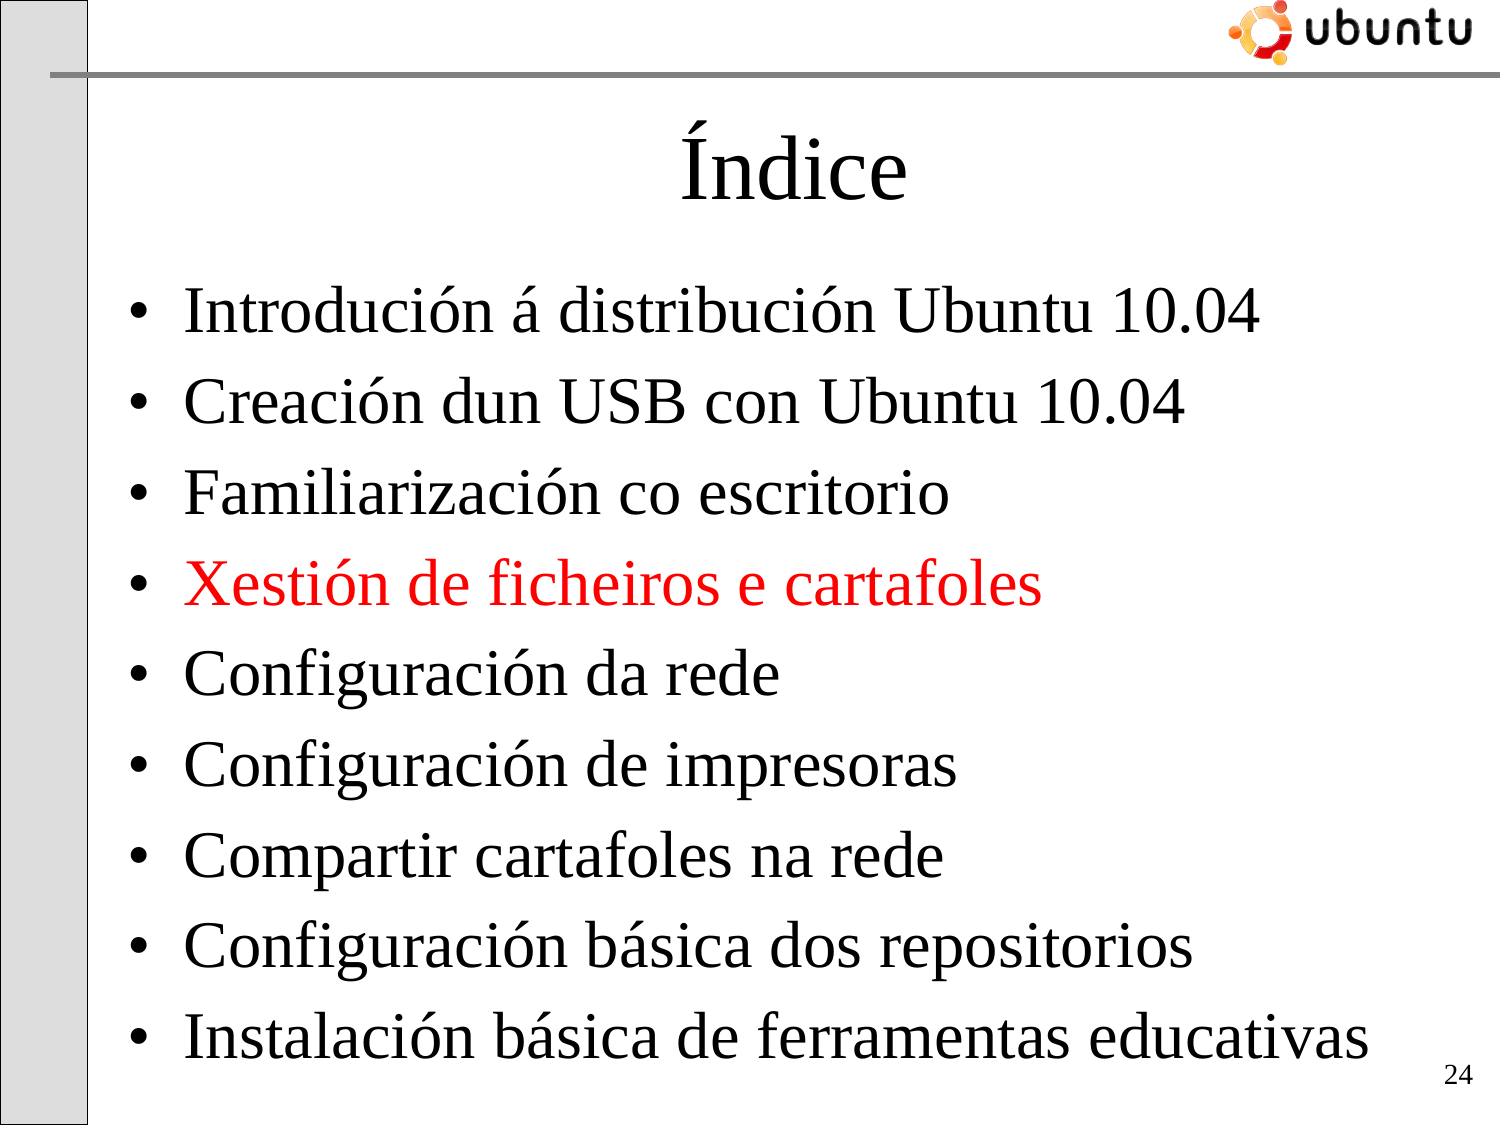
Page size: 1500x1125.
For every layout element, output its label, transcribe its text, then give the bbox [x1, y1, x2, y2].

title Índice [112, 99, 1477, 237]
list Introdución á distribución Ubuntu 10.04 Creación dun USB con Ubuntu 10.04 Familiarización co escritorio Xestión de ficheiros e cartafoles Configuración da rede Configuración de impresoras Compartir cartafoles na rede Configuración básica dos repositorios Instalación básica de ferramentas educativas [112, 265, 1477, 1081]
picture [1221, 0, 1483, 71]
